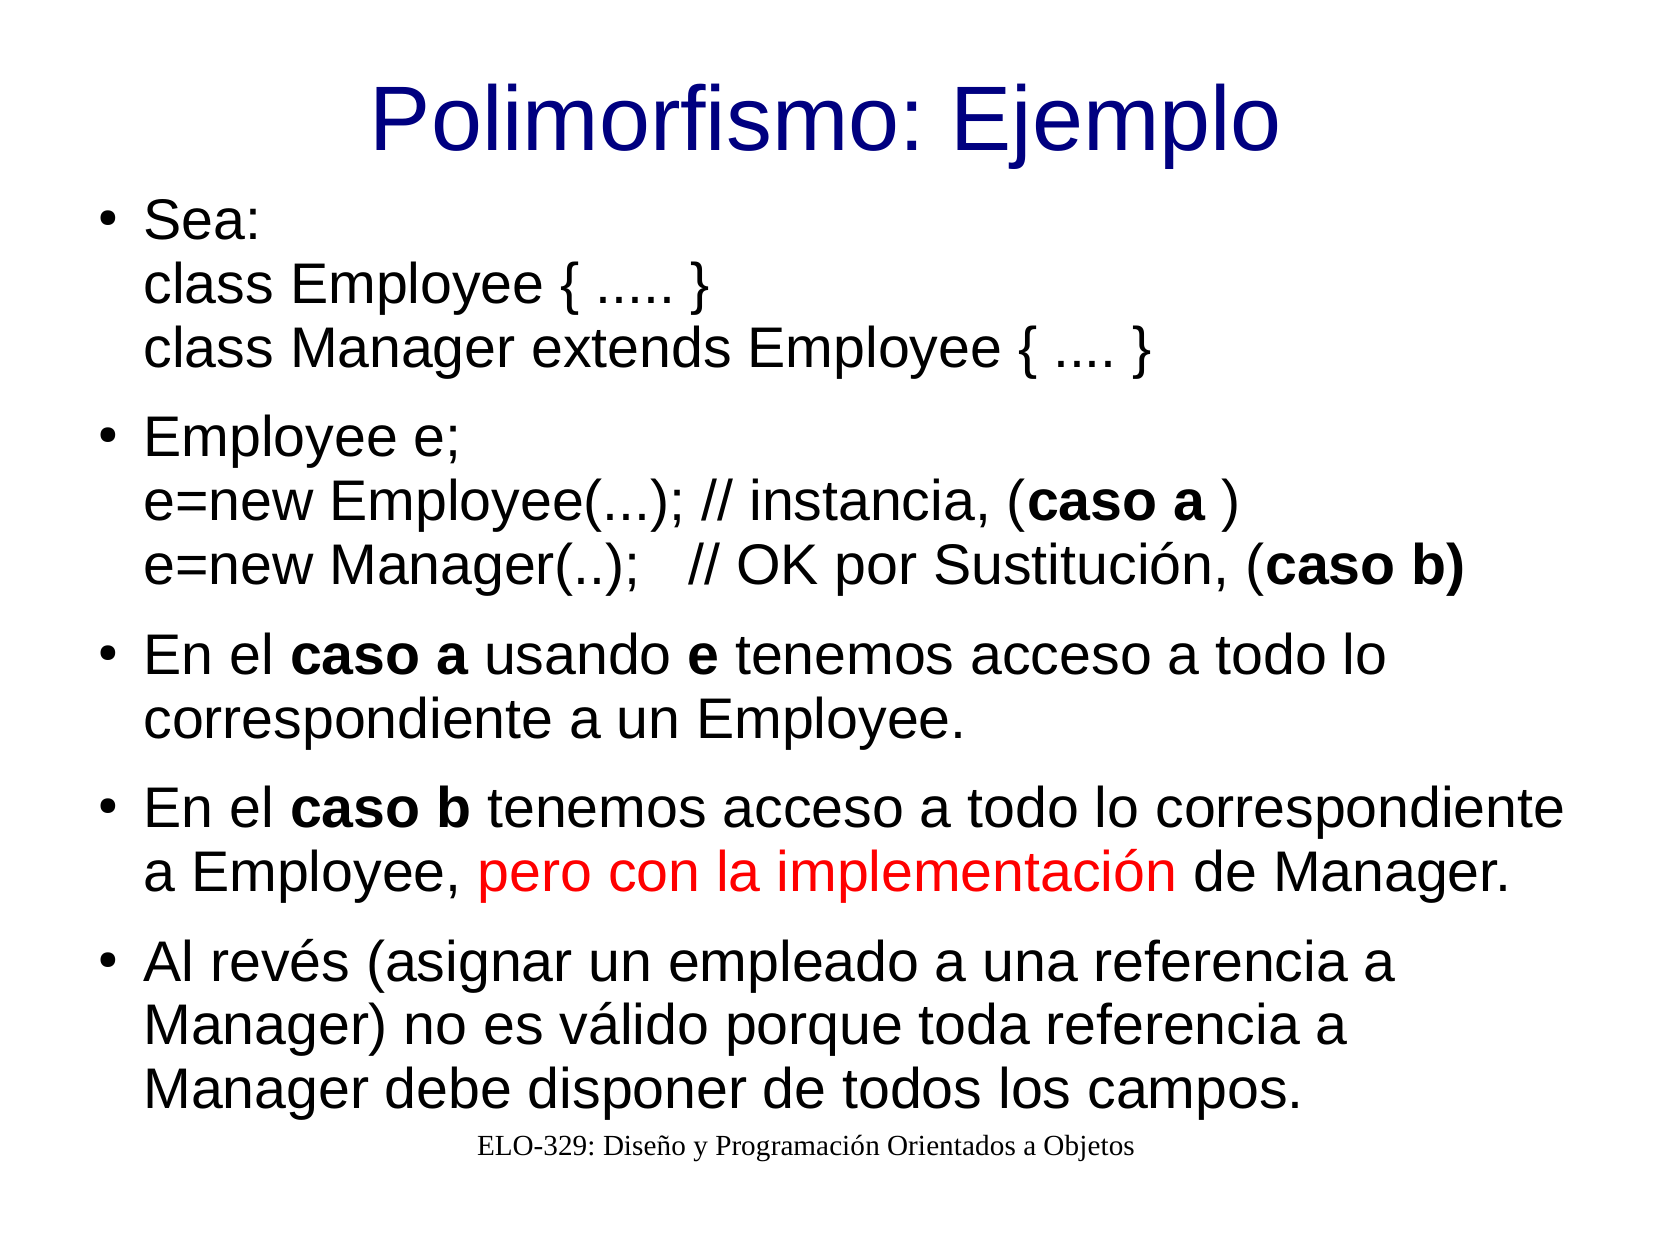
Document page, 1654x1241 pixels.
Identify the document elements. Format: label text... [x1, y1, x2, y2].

list Sea: class Employee { ..... } class Manager extends Employee { .... } Employee e; e=new Employee(...); // instancia, (caso a ) e=new Manager(..); // OK por Sustitución, (caso b) En el caso a usando e tenemos acceso a todo lo correspondiente a un Employee. En el caso b tenemos acceso a todo lo correspondiente a Employee, pero con la implementación de Manager. Al revés (asignar un empleado a una referencia a Manager) no es válido porque toda referencia a Manager debe disponer de todos los campos. [82, 187, 1571, 1126]
title Polimorfismo: Ejemplo [82, 49, 1571, 187]
